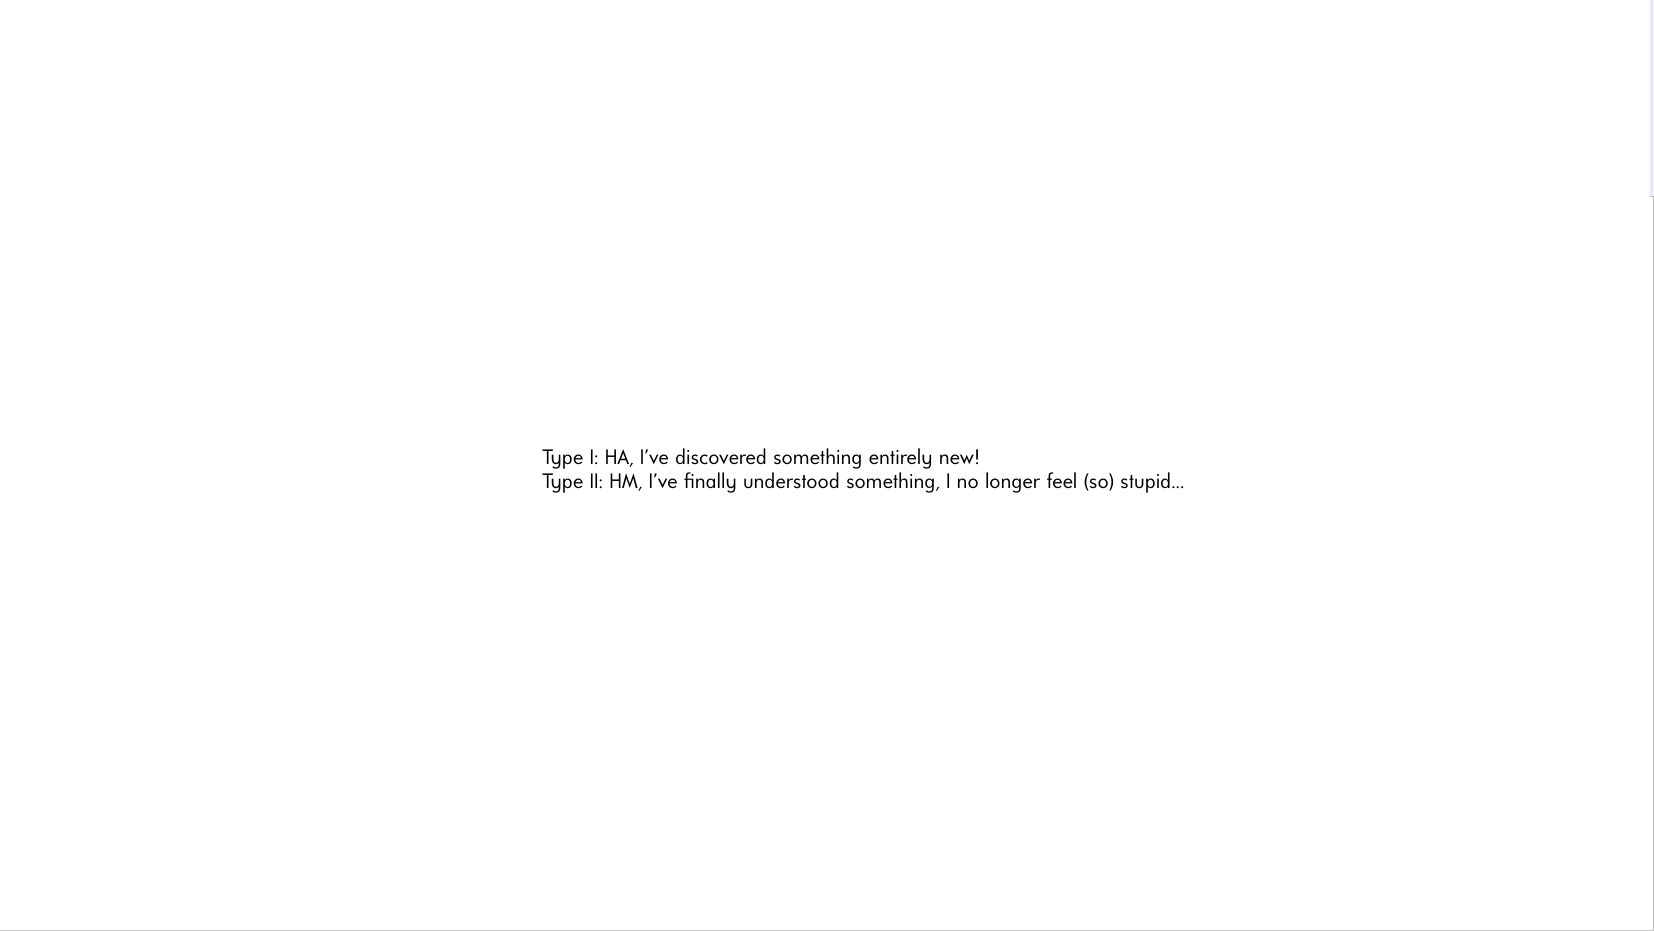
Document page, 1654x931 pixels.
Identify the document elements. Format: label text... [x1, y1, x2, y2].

text_box Type I: HA, I’ve discovered something entirely new! Type II: HM, I’ve finally understood something, I no longer feel (so) stupid... [527, 437, 1200, 502]
text_box [0, 0, 1651, 931]
